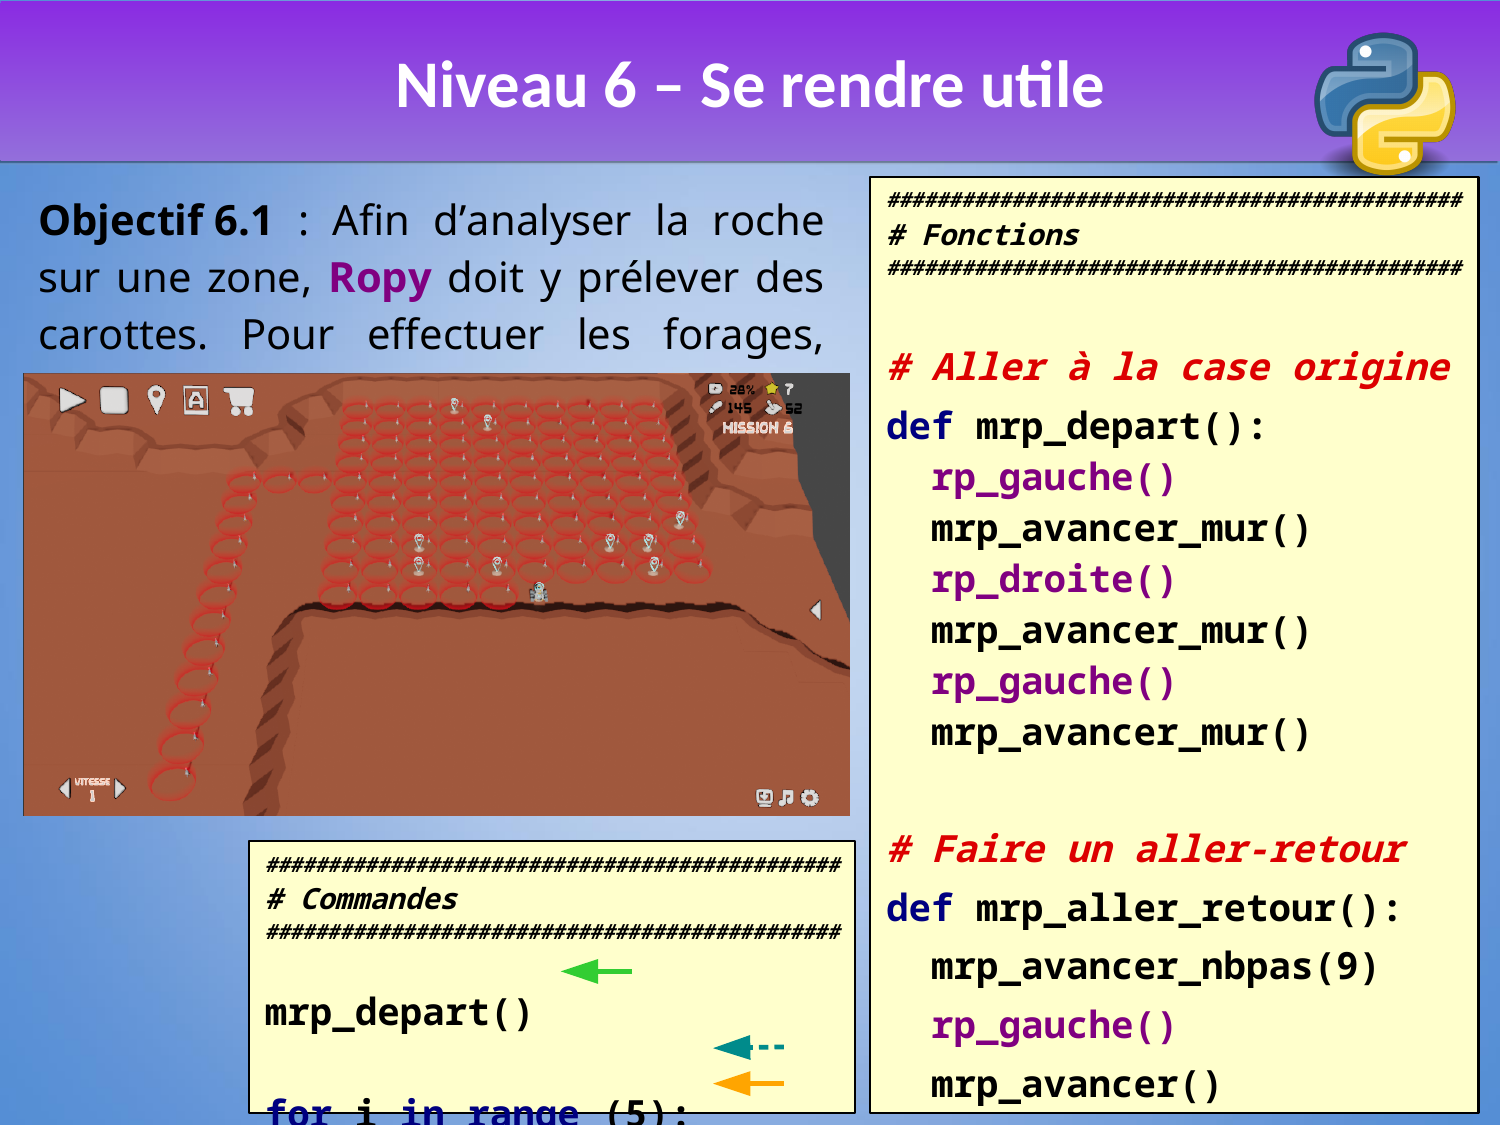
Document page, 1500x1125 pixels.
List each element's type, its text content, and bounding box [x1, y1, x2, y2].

picture [614, 1114, 638, 1125]
picture [496, 1118, 504, 1123]
picture [369, 1114, 408, 1125]
text_box ############################################## # Commandes ############################################## mrp_depart() for i in range (5): mrp_aller_retour() [249, 841, 856, 1114]
picture [305, 1114, 316, 1125]
picture [0, 29, 1500, 1125]
picture [564, 1114, 610, 1125]
picture [641, 1114, 658, 1125]
picture [520, 1114, 527, 1125]
picture [321, 1114, 363, 1125]
picture [430, 1114, 437, 1125]
text_box Objectif 6.1 : Afin d’analyser la roche sur une zone, Ropy doit y prélever des carottes. Pour effectuer les forages, Ropy doit passer sur toutes les cases. [23, 183, 840, 373]
picture [533, 1114, 538, 1125]
text_box Niveau 6 – Se rendre utile [0, 1, 1500, 161]
text_box ############################################## # Fonctions ############################################## # Aller à la case origine def mrp_depart(): rp_gauche() mrp_avancer_mur() rp_droite() mrp_avancer_mur() rp_gauche() mrp_avancer_mur() # Faire un aller-retour def mrp_aller_retour(): mrp_avancer_nbpas(9) rp_gauche() mrp_avancer() rp_gauche() mrp_avancer_nbpas(9) rp_droite() mrp_avancer() rp_droite() [870, 177, 1479, 1114]
picture [509, 1114, 514, 1125]
picture [443, 1114, 474, 1125]
picture [277, 1114, 291, 1125]
picture [541, 1114, 549, 1123]
picture [294, 1114, 302, 1123]
picture [414, 1114, 424, 1125]
picture [479, 1114, 498, 1125]
picture [554, 1114, 562, 1125]
